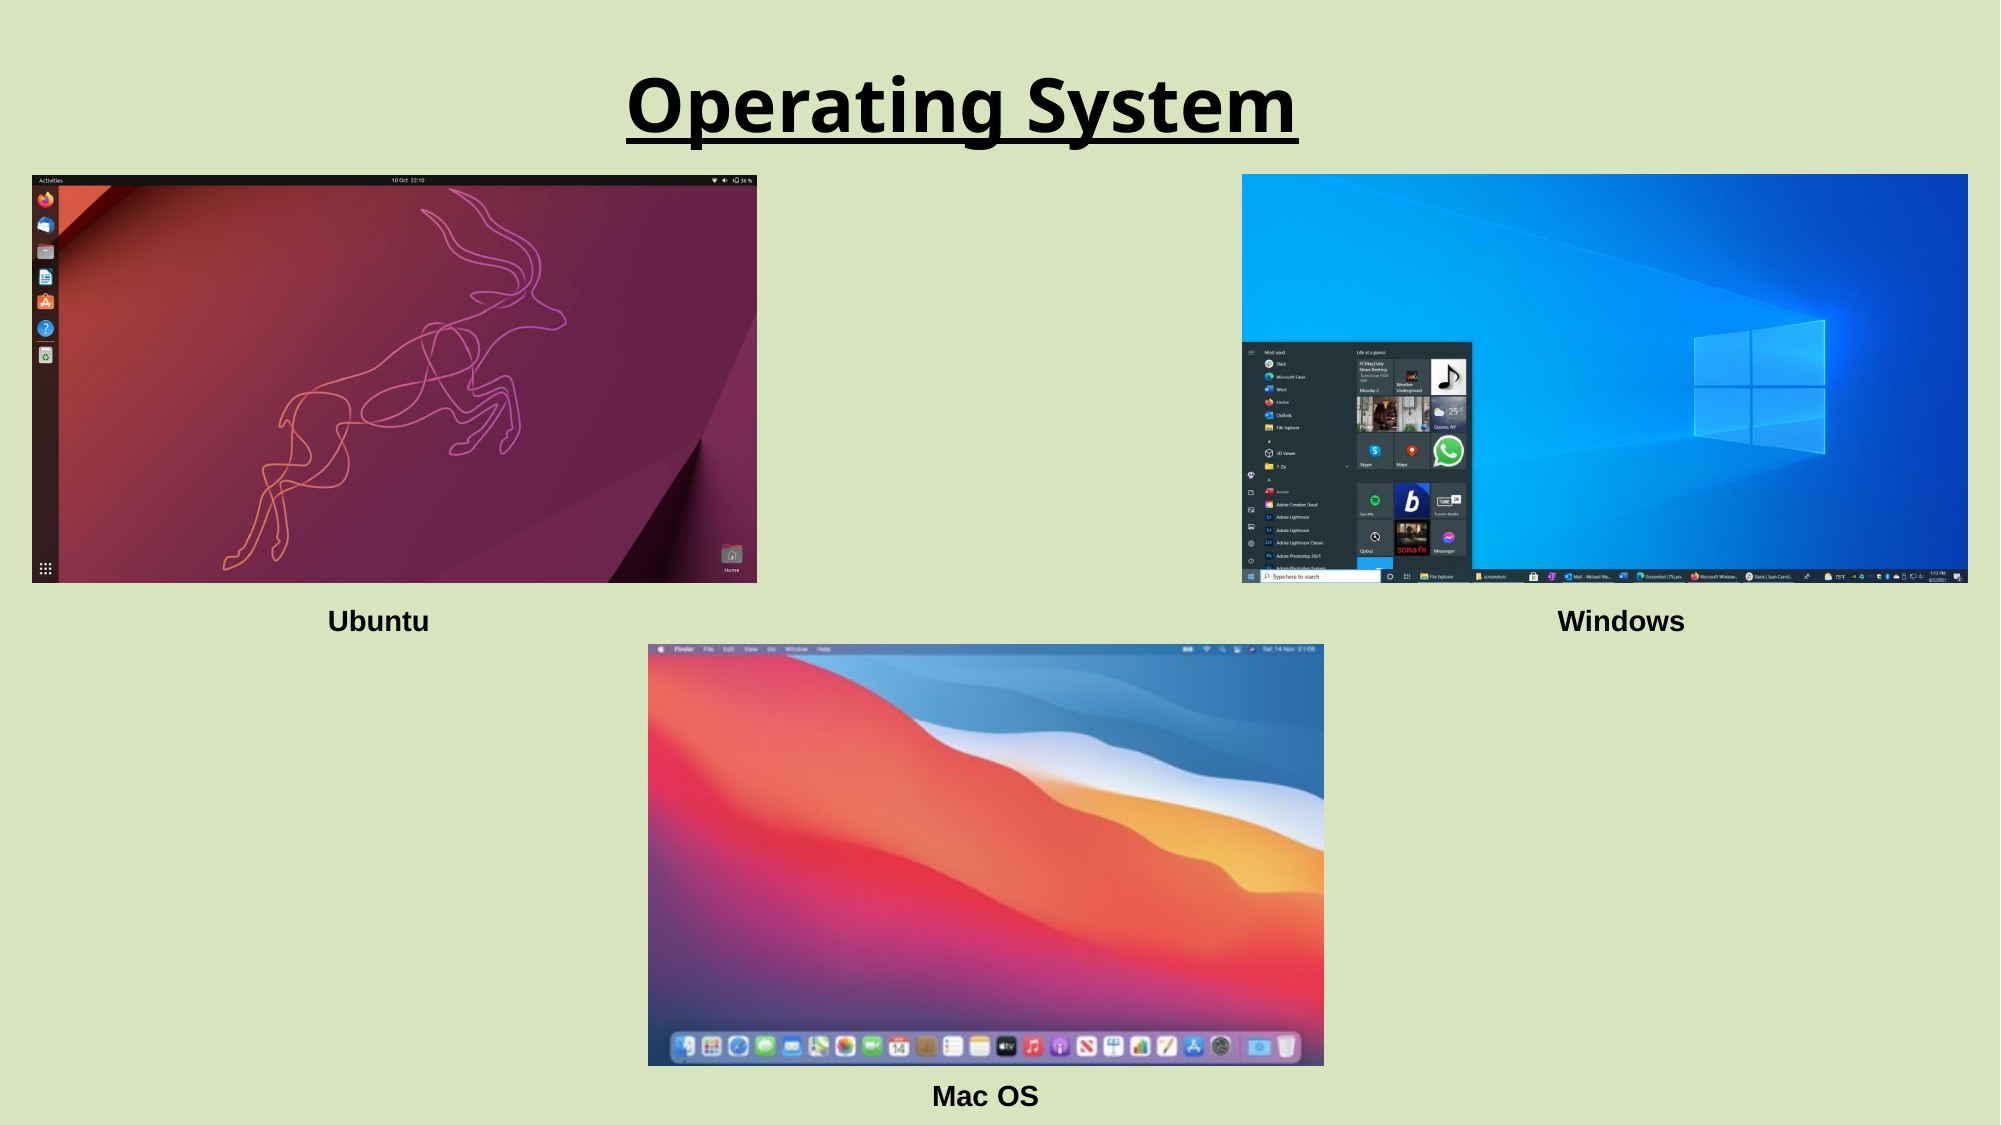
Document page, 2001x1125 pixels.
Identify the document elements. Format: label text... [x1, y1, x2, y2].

text_box Ubuntu [135, 594, 623, 645]
text_box Mac OS [656, 1069, 1315, 1120]
text_box Operating System [256, 0, 1668, 206]
picture [32, 175, 757, 583]
text_box Windows [1379, 594, 1864, 645]
picture [1377, 174, 1395, 179]
picture [1242, 174, 1968, 583]
picture [648, 644, 1324, 1066]
